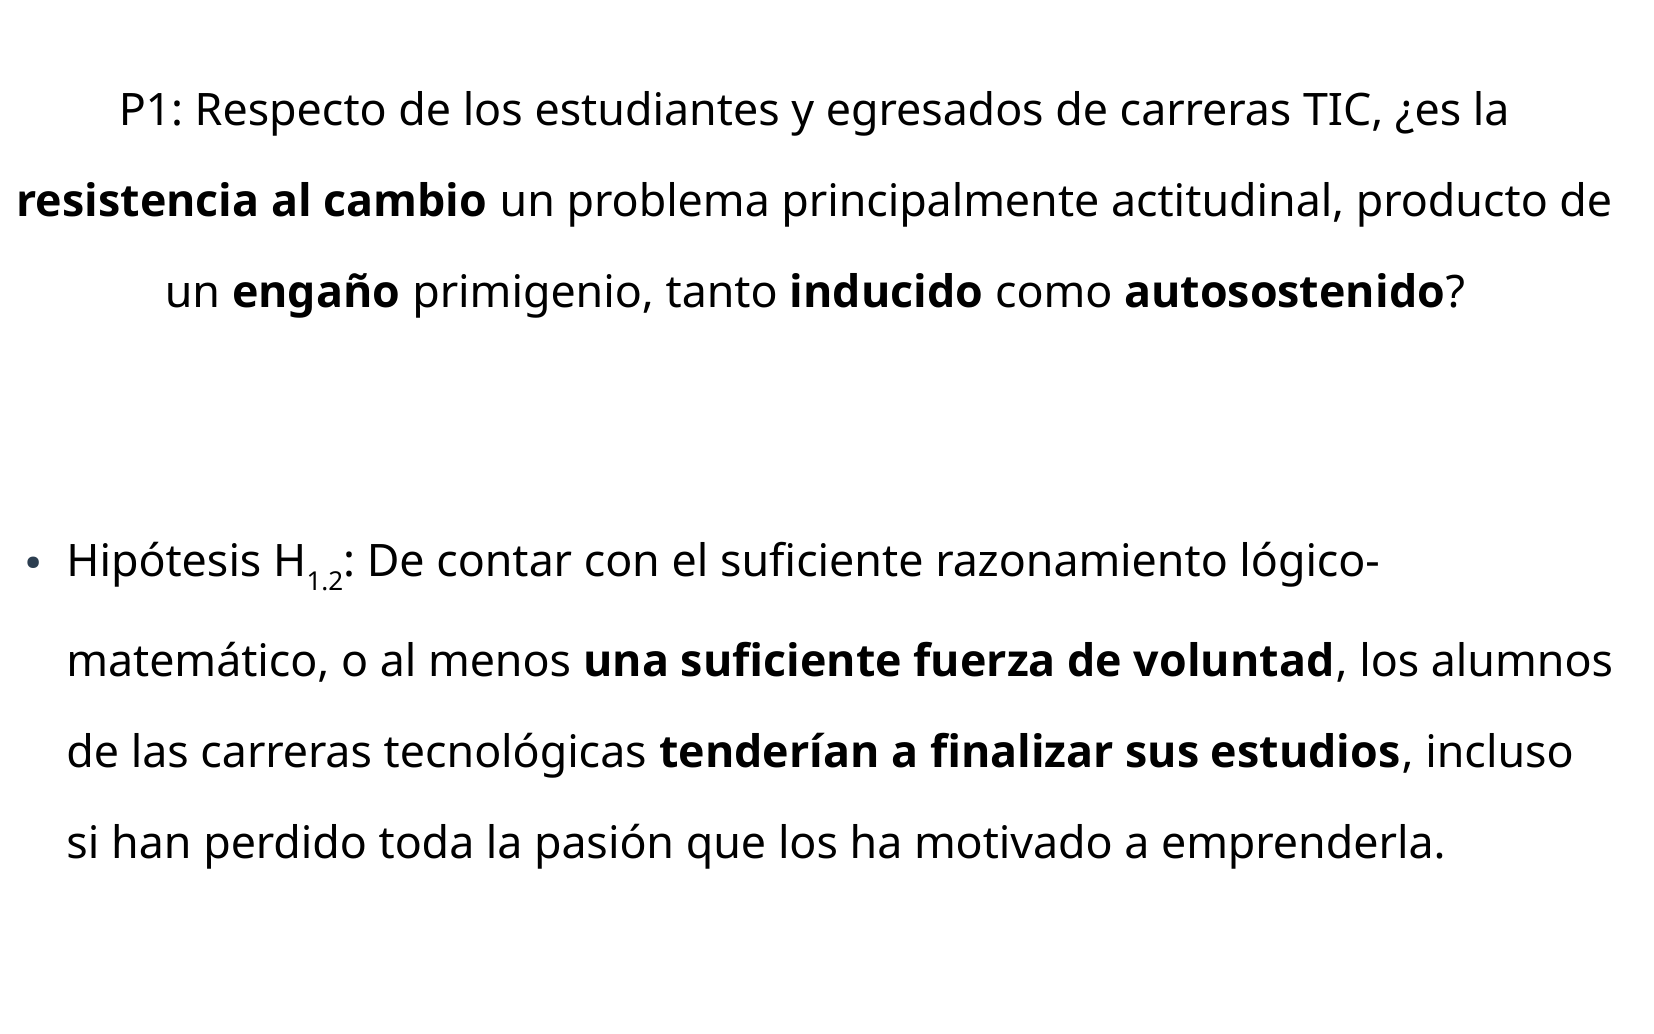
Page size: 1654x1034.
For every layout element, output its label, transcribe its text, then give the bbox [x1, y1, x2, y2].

text_box P1: Respecto de los estudiantes y egresados de carreras TIC, ¿es la resistencia al cambio un problema principalmente actitudinal, producto de un engaño primigenio, tanto inducido como autosostenido? Hipótesis H1.2: De contar con el suficiente razonamiento lógico-matemático, o al menos una suficiente fuerza de voluntad, los alumnos de las carreras tecnológicas tenderían a finalizar sus estudios, incluso si han perdido toda la pasión que los ha motivado a emprenderla. [11, 47, 1619, 1004]
